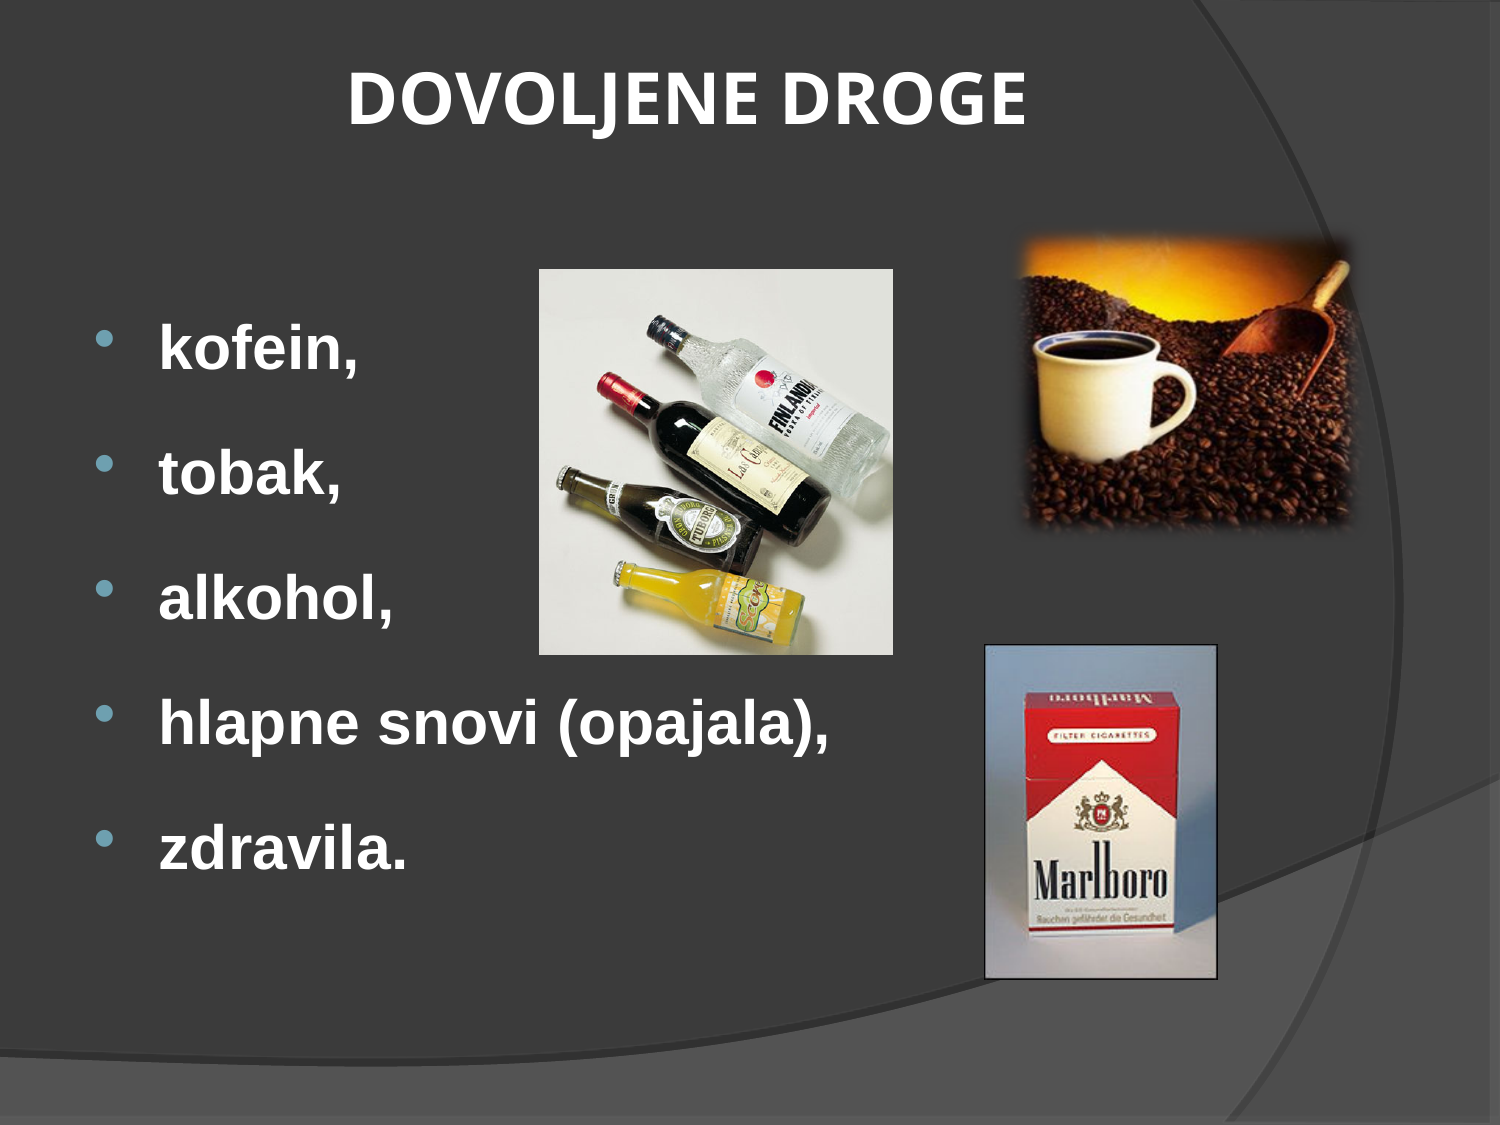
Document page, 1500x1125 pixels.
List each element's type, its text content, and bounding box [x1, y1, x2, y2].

list kofein, tobak, alkohol, hlapne snovi (opajala), zdravila. [75, 262, 1300, 1005]
picture [984, 644, 1218, 980]
picture [539, 269, 893, 655]
title DOVOLJENE DROGE [75, 45, 1300, 233]
picture [1007, 222, 1369, 542]
